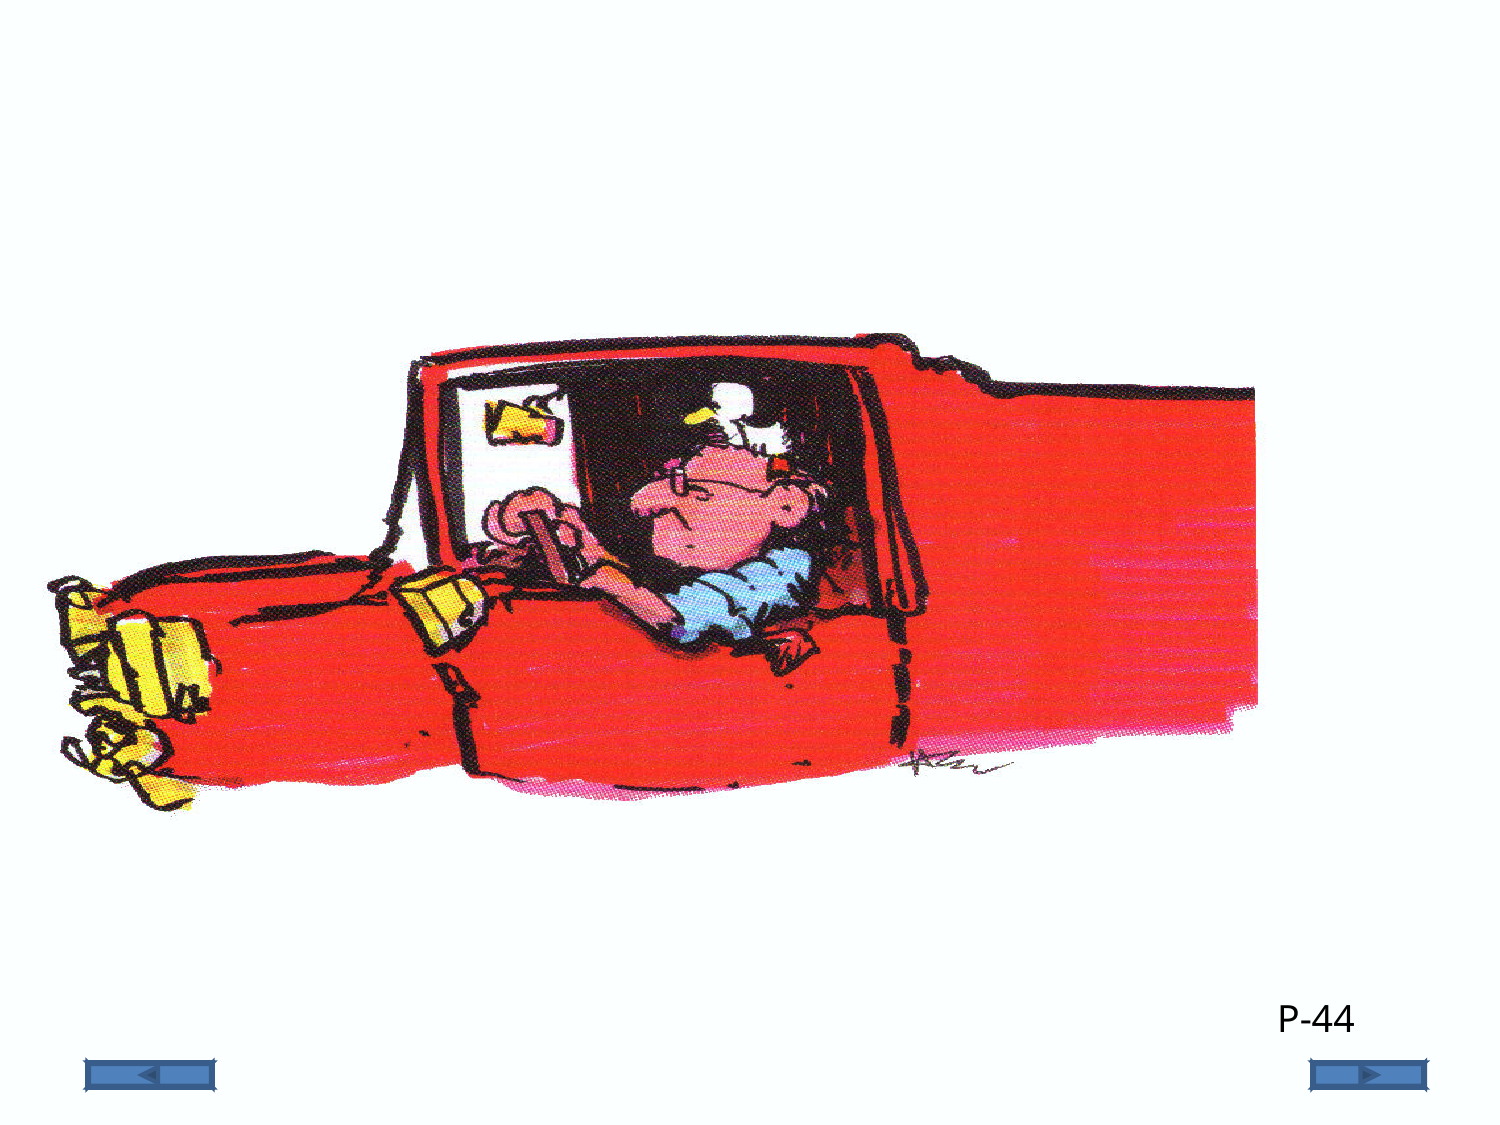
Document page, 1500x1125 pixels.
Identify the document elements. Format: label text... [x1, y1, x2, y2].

picture [0, 0, 1500, 1125]
text_box P-44 [1262, 987, 1375, 1048]
text_box [89, 1062, 213, 1088]
text_box [1313, 1062, 1426, 1088]
